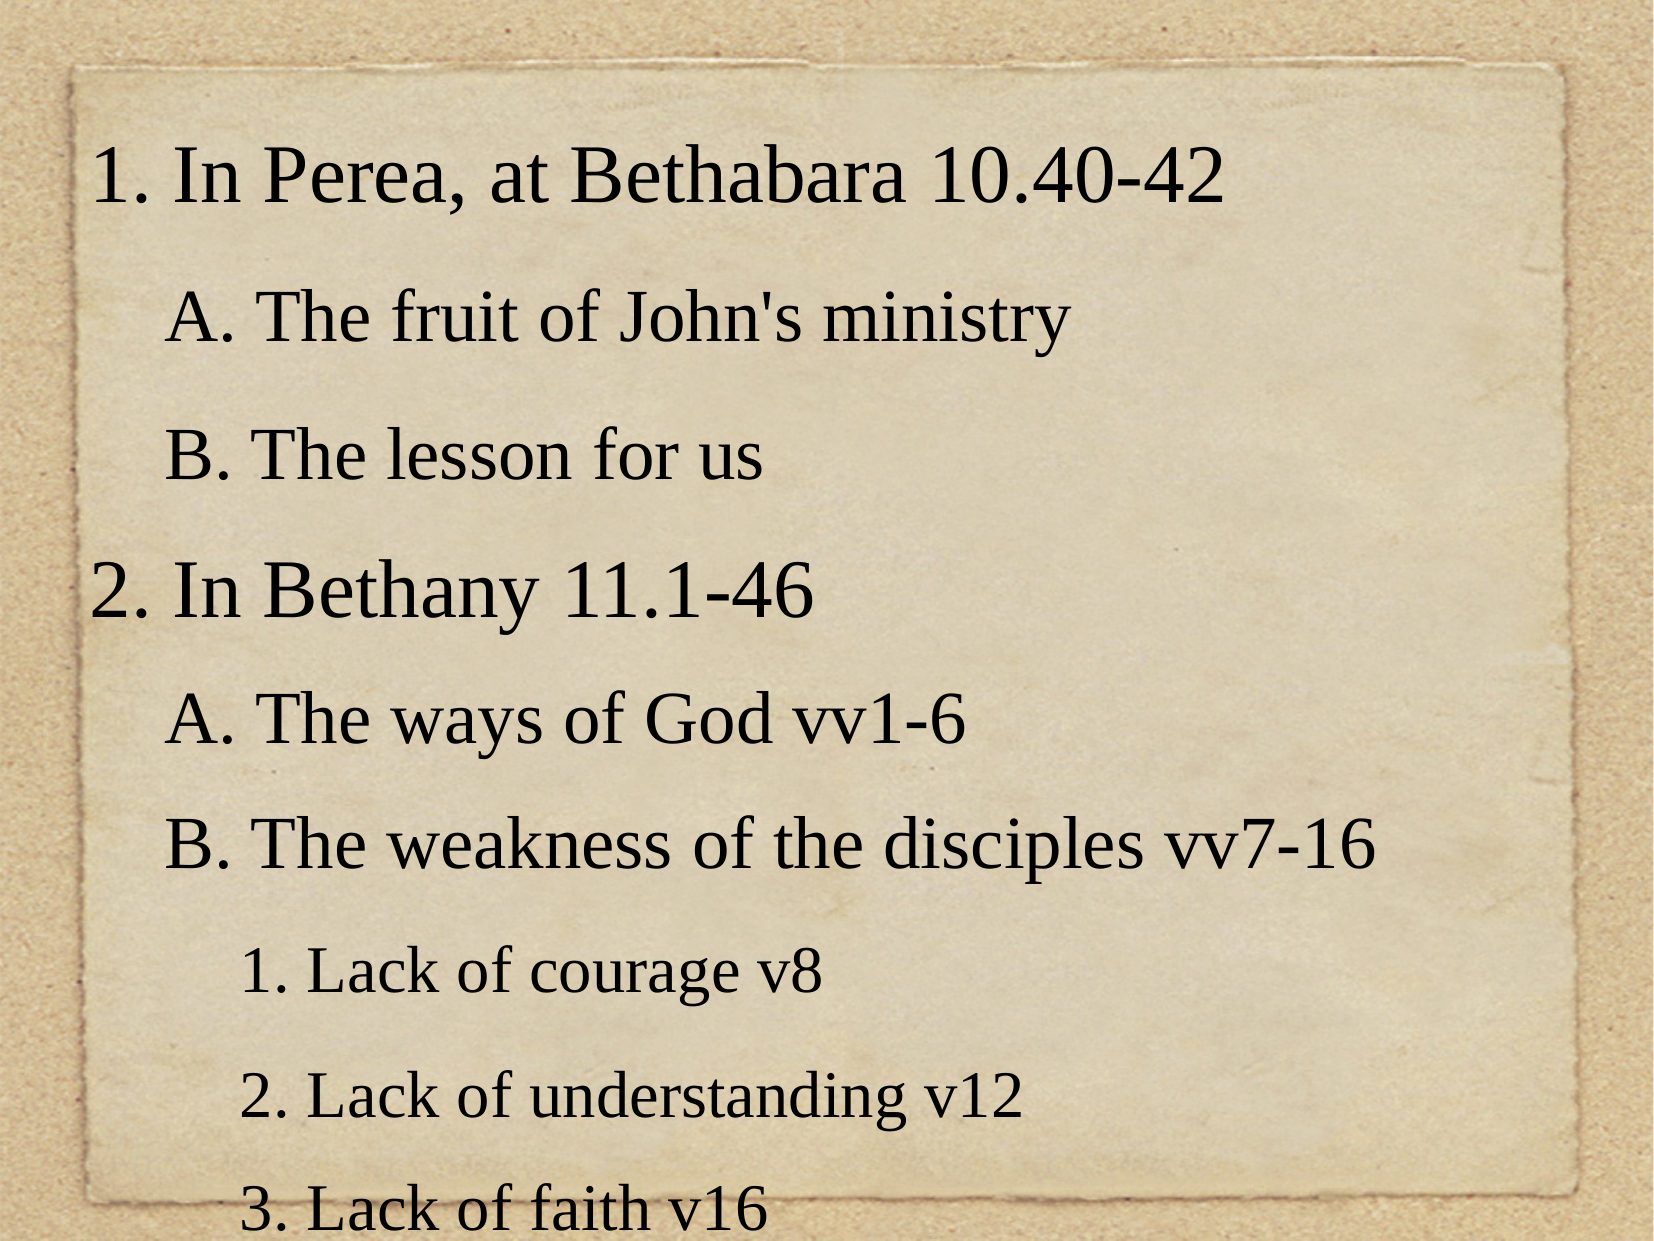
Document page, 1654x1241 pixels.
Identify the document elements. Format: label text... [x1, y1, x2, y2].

text_box 1. In Perea, at Bethabara 10.40-42 A. The fruit of John's ministry B. The lesson for us 2. In Bethany 11.1-46 A. The ways of God vv1-6 B. The weakness of the disciples vv7-16 1. Lack of courage v8 2. Lack of understanding v12 3. Lack of faith v16 [75, 75, 1576, 1210]
picture [0, 0, 1654, 1241]
